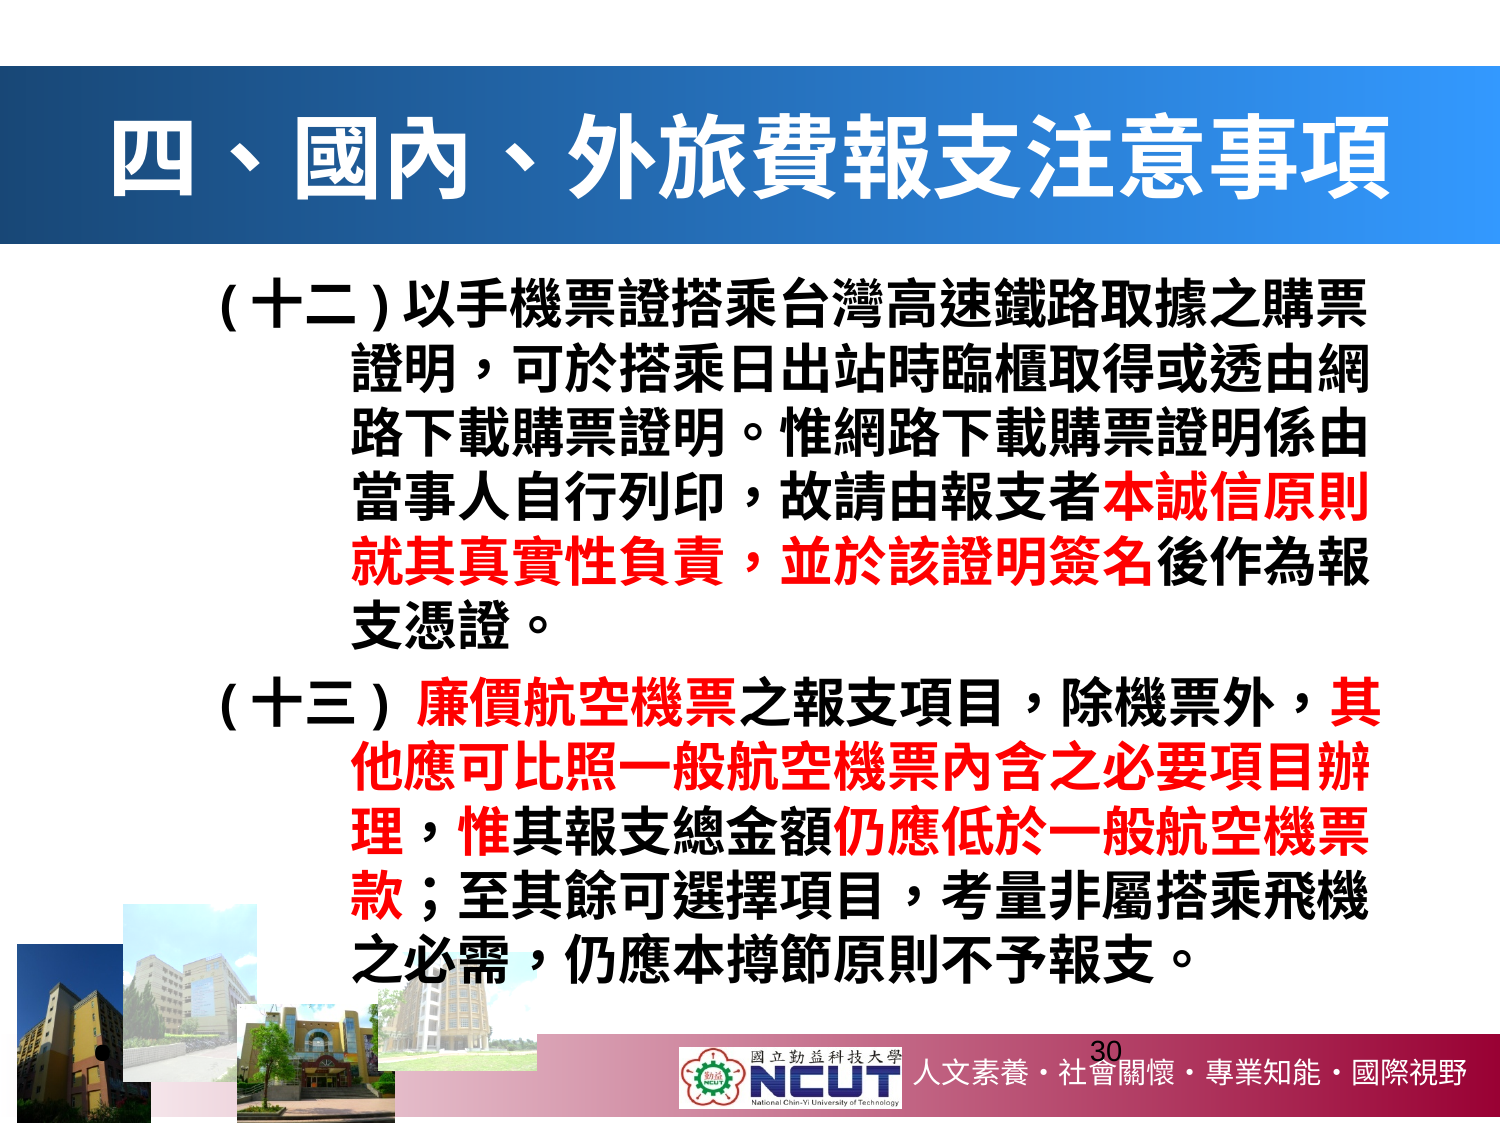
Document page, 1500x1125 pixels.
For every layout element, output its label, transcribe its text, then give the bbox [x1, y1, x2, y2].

title 四、國內、外旅費報支注意事項 [0, 66, 1500, 244]
text_box [1074, 1024, 1426, 1103]
list (十二)以手機票證搭乘台灣高速鐵路取據之購票證明，可於搭乘日出站時臨櫃取得或透由網路下載購票證明。惟網路下載購票證明係由當事人自行列印，故請由報支者本誠信原則就其真實性負責，並於該證明簽名後作為報支憑證。 (十三) 廉價航空機票之報支項目，除機票外，其他應可比照一般航空機票內含之必要項目辦理，惟其報支總金額仍應低於一般航空機票款；至其餘可選擇項目，考量非屬搭乘飛機之必需，仍應本撙節原則不予報支。 [75, 262, 1426, 1005]
